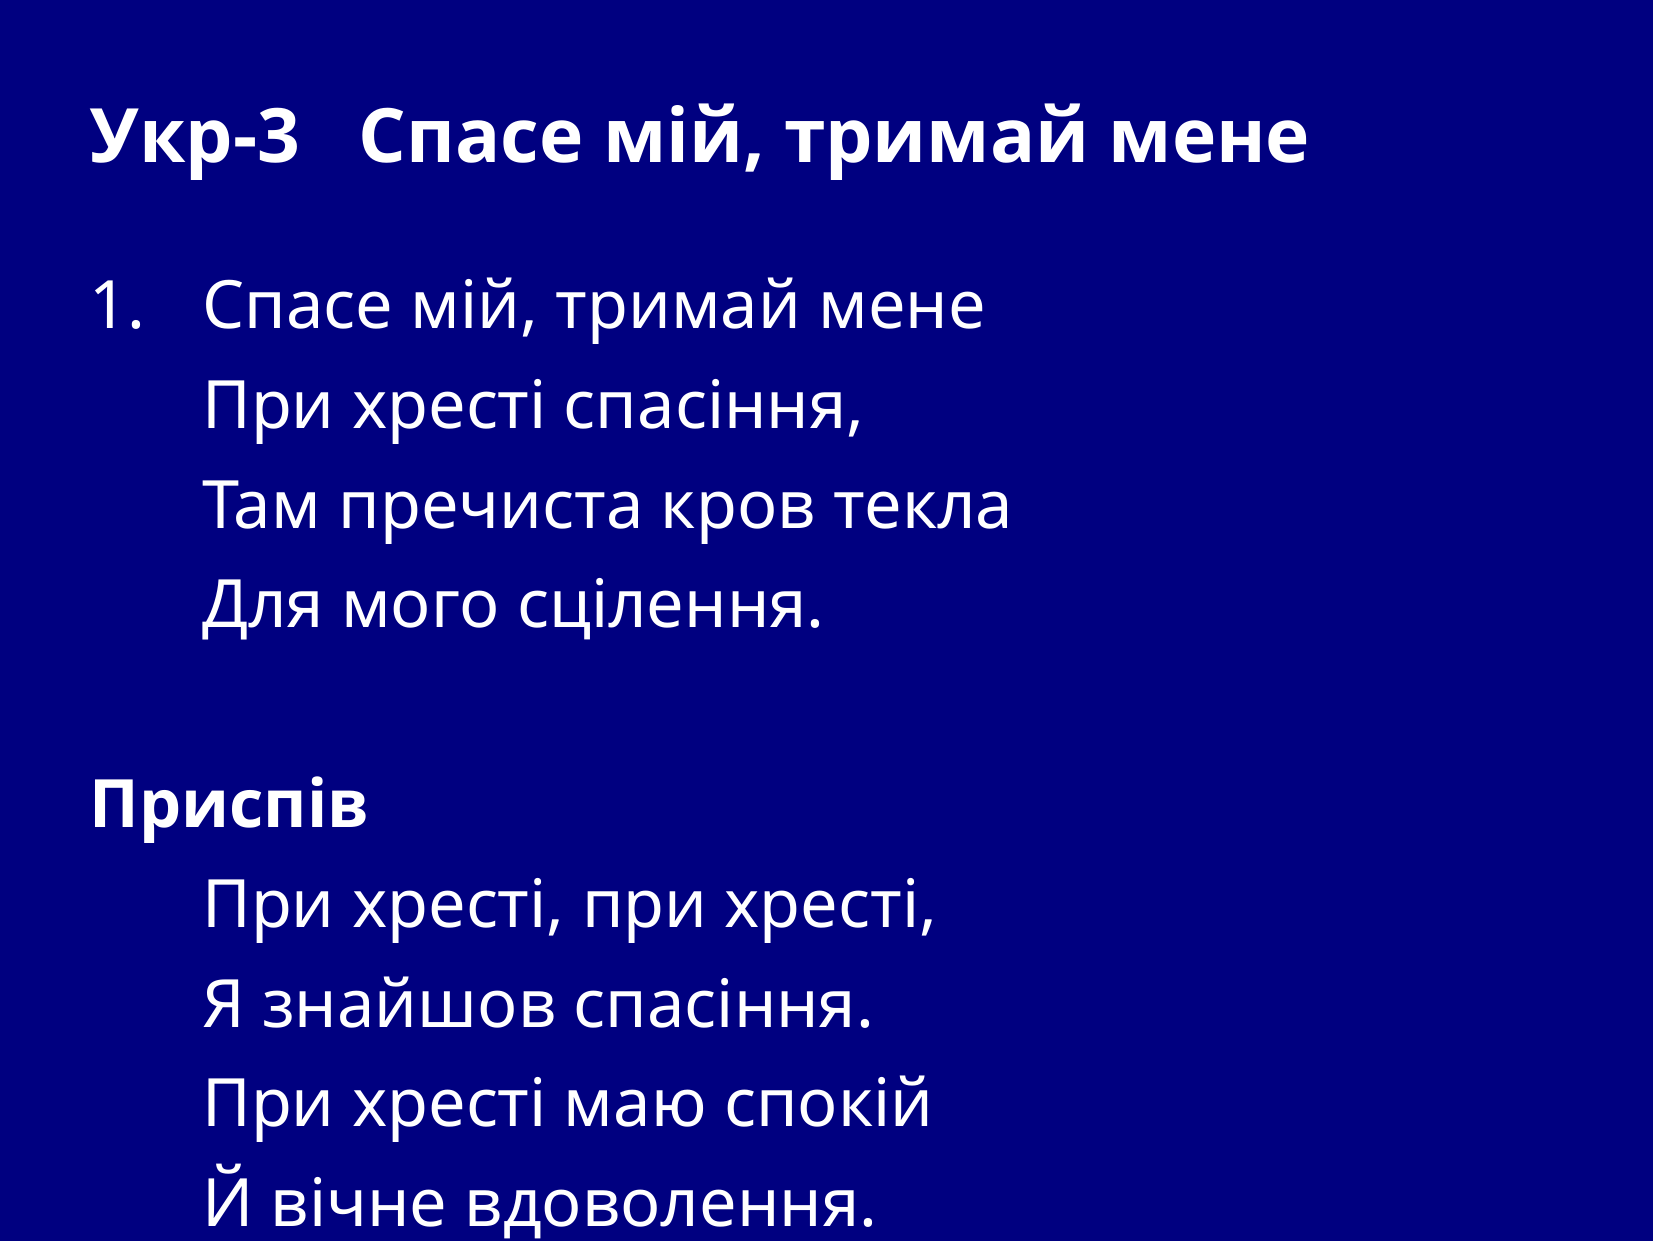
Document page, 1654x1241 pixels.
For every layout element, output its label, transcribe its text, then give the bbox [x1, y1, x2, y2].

text_box Укр-3 Спасе мій, тримай мене [75, 75, 1576, 188]
text_box 1. Спасе мій, тримай мене При хресті спасіння, Там пречиста кров текла Для мого сцілення. Приспів При хресті, при хресті, Я знайшов спасіння. При хресті маю спокій Й вічне вдоволення. [75, 188, 1576, 1163]
